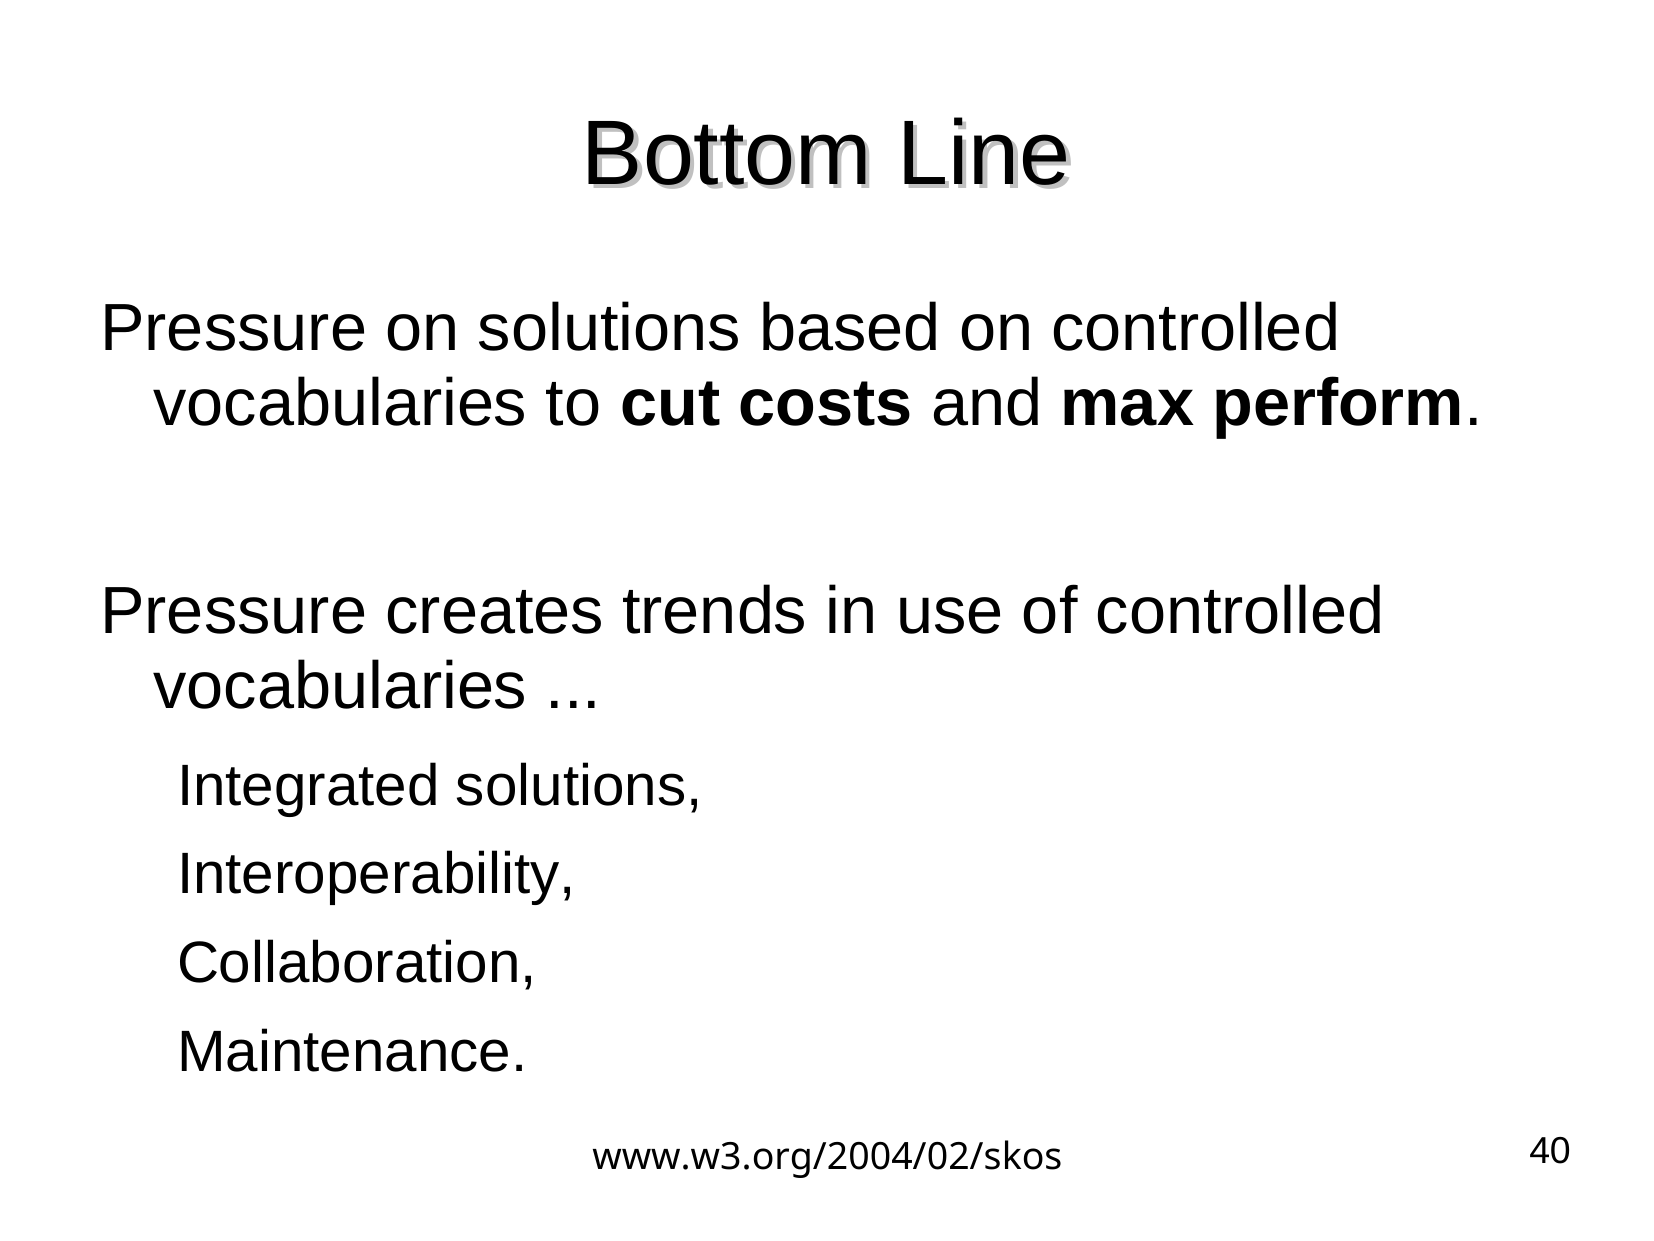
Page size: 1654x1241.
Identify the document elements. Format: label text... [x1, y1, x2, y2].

list Pressure on solutions based on controlled vocabularies to cut costs and max perform. Pressure creates trends in use of controlled vocabularies ... Integrated solutions, Interoperability, Collaboration, Maintenance. [82, 290, 1571, 1109]
title Bottom Line [82, 49, 1571, 257]
